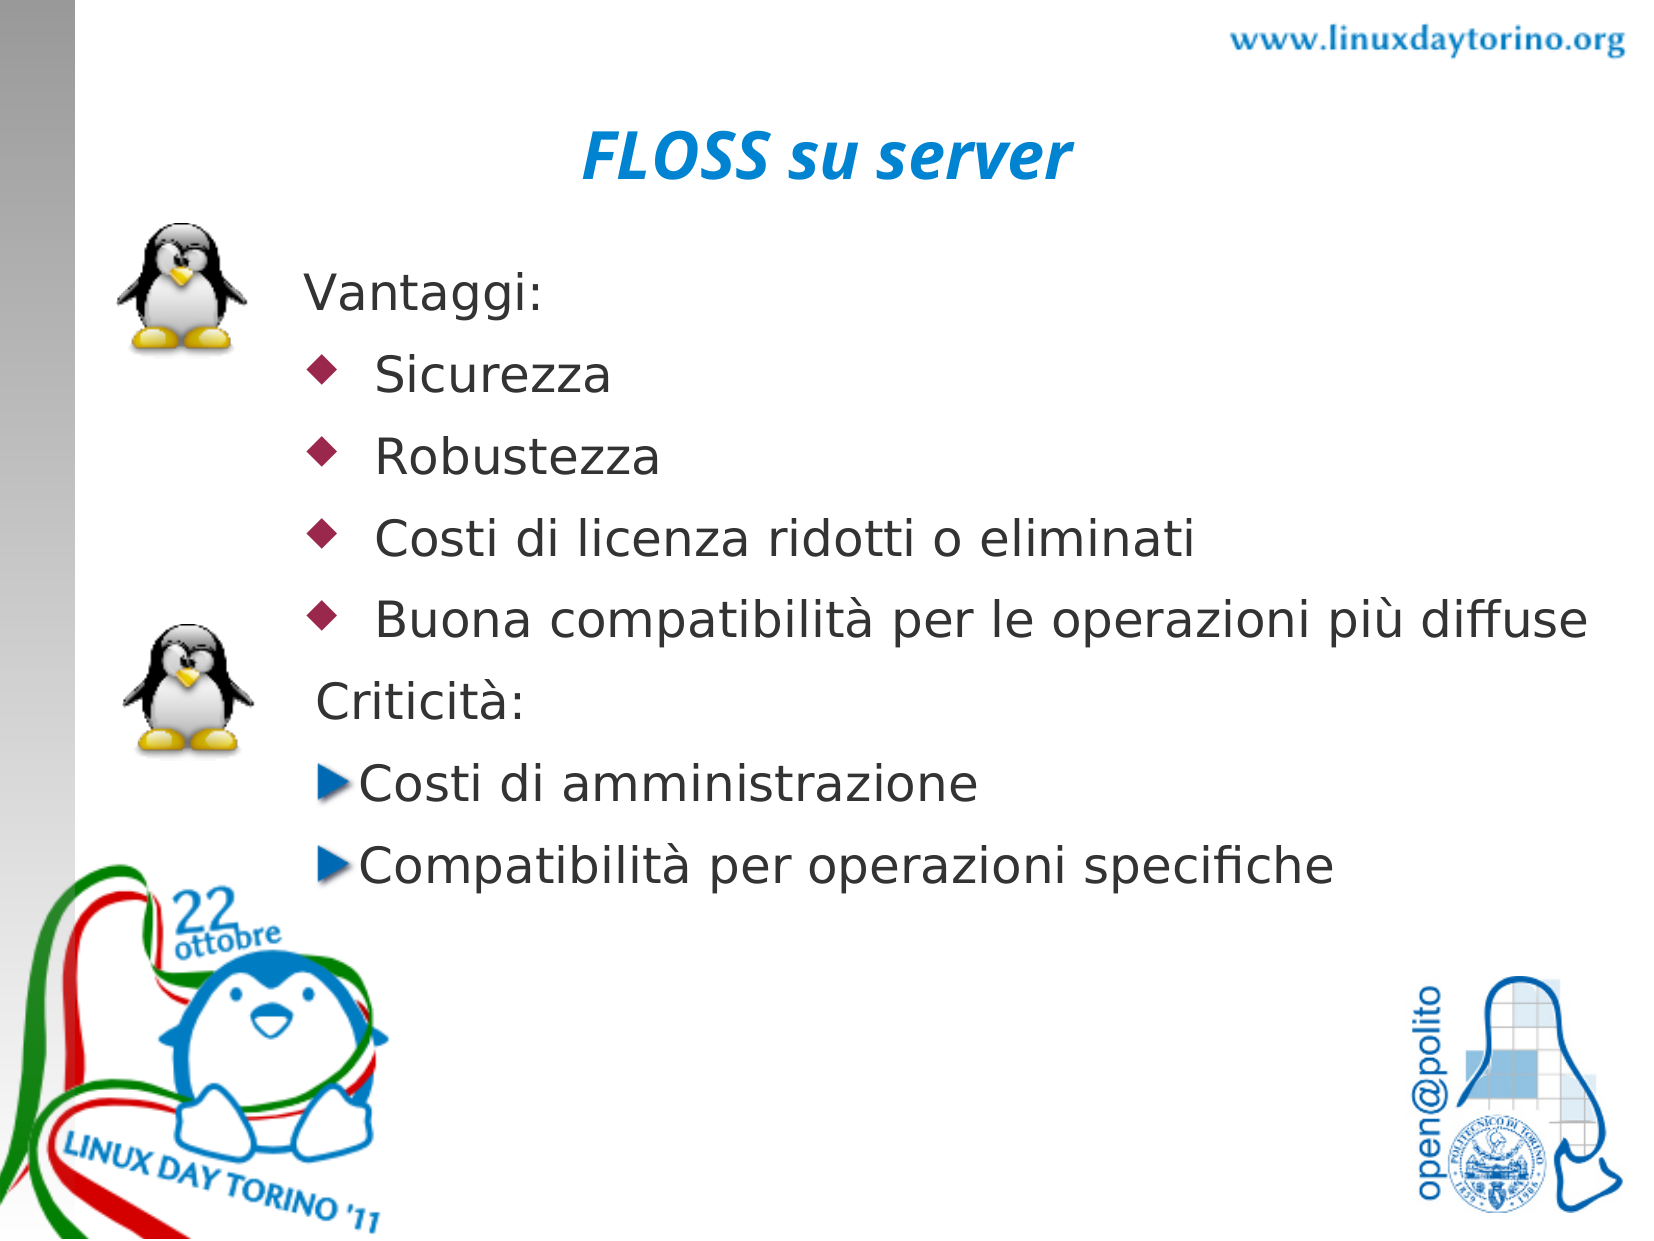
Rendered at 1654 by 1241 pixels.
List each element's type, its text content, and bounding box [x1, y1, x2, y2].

title FLOSS su server [121, 49, 1534, 257]
list Vantaggi: Sicurezza Robustezza Costi di licenza ridotti o eliminati Buona compatibilità per le operazioni più diffuse Criticità: Costi di amministrazione Compatibilità per operazioni specifiche [244, 263, 1626, 1029]
picture [0, 0, 1654, 1241]
